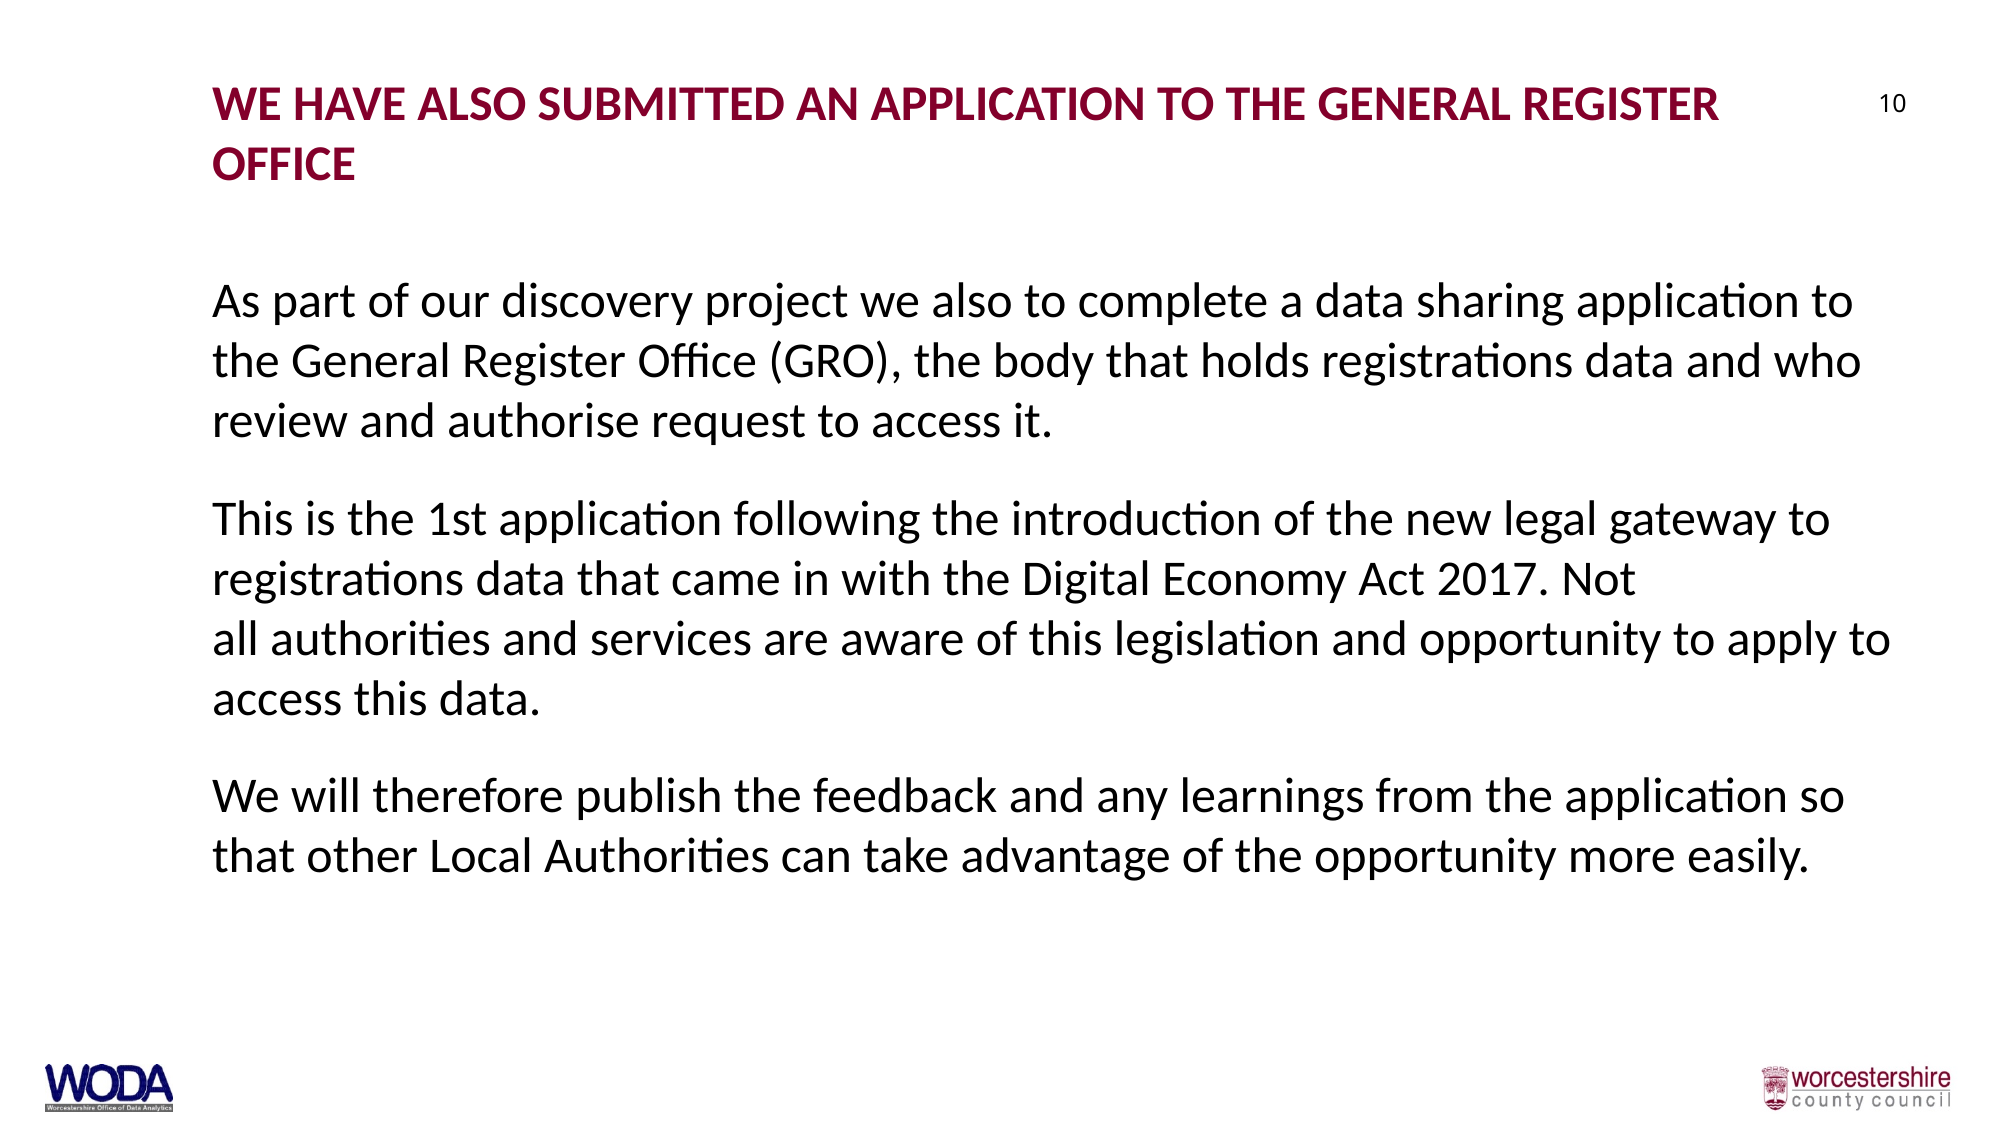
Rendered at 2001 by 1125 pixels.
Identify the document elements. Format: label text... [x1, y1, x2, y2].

picture [1749, 1055, 1971, 1121]
list As part of our discovery project we also to complete a data sharing application to the General Register Office (GRO), the body that holds registrations data and who review and authorise request to access it. This is the 1st application following the introduction of the new legal gateway to registrations data that came in with the Digital Economy Act 2017. Not all authorities and services are aware of this legislation and opportunity to apply to access this data. We will therefore publish the feedback and any learnings from the application so that other Local Authorities can take advantage of the opportunity more easily. [212, 267, 1911, 1007]
title WE HAVE ALSO SUBMITTED AN APPLICATION TO THE GENERAL REGISTER OFFICE [212, 70, 1809, 183]
picture [45, 1064, 173, 1112]
slide_number 1 [1850, 87, 1907, 148]
